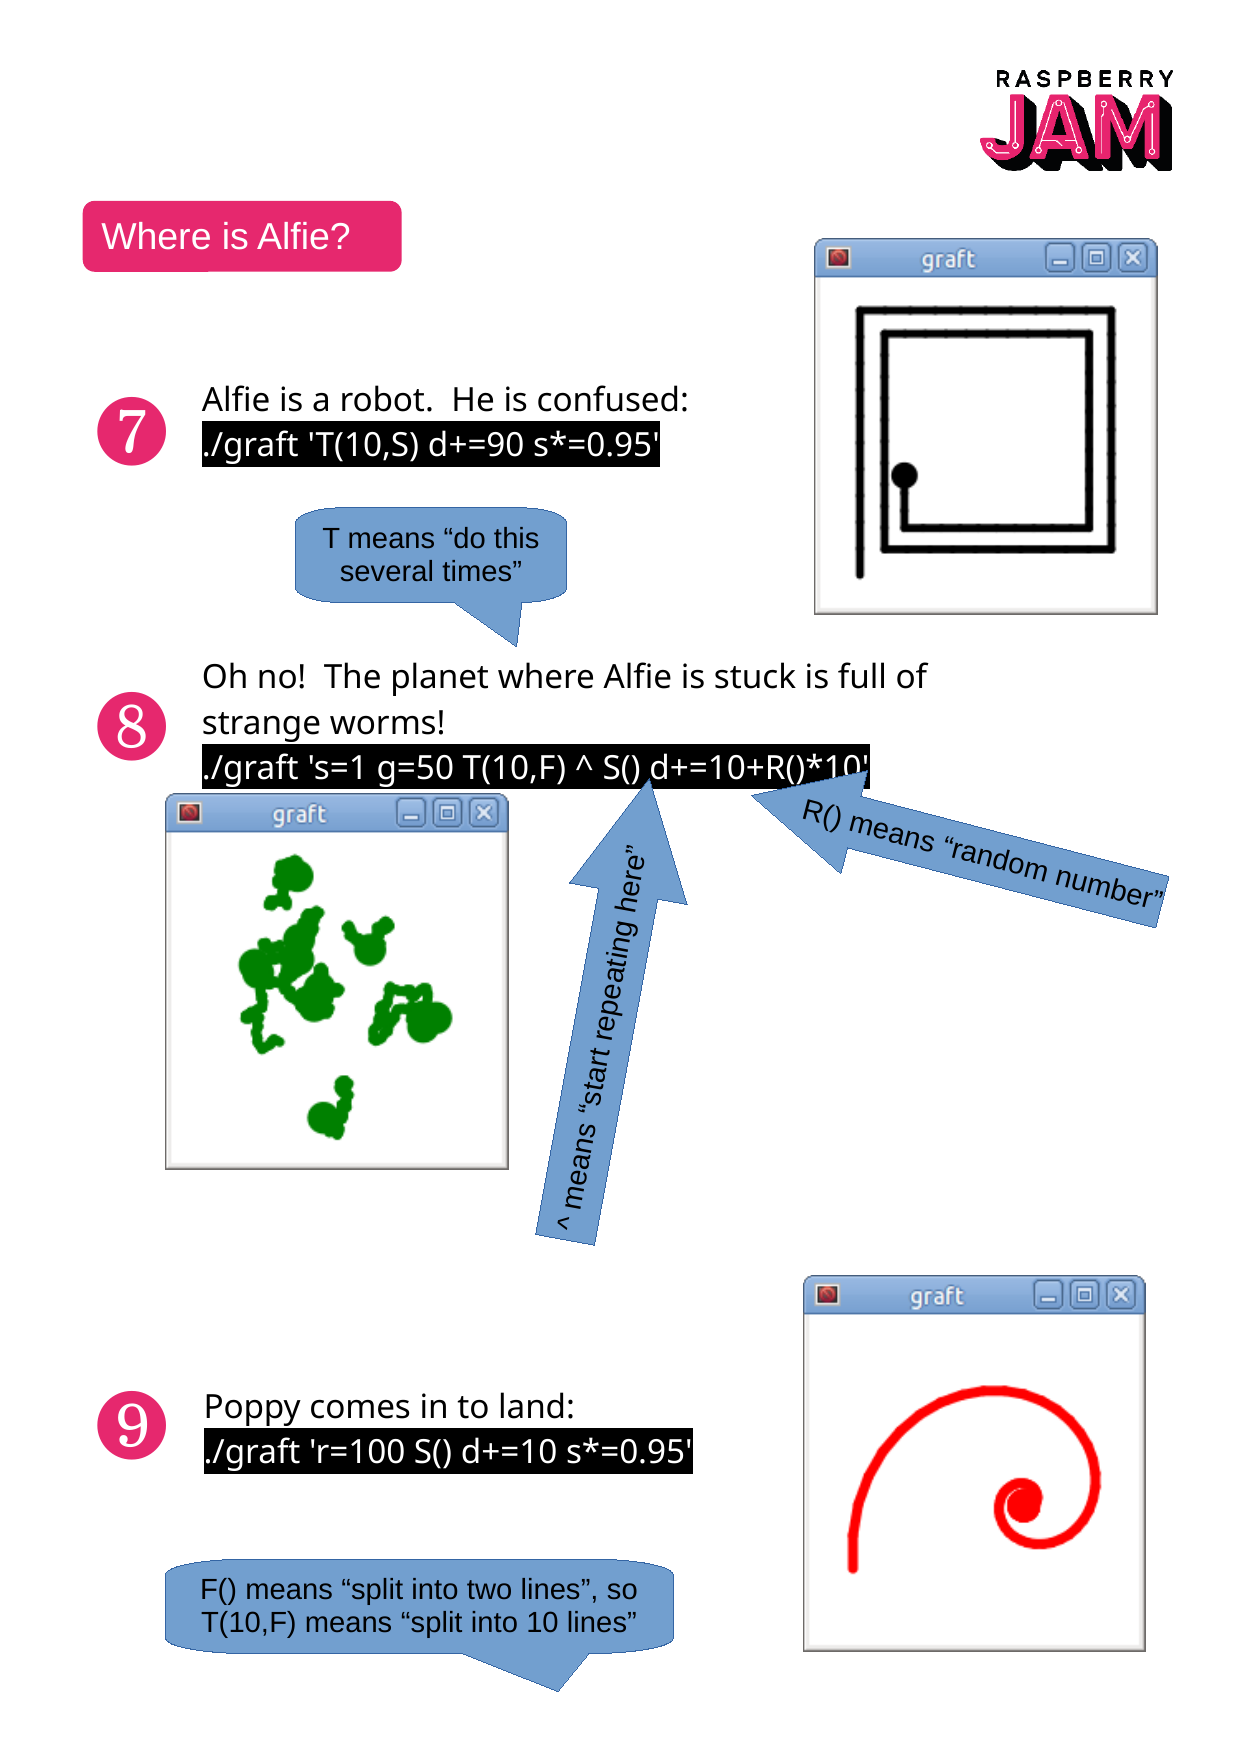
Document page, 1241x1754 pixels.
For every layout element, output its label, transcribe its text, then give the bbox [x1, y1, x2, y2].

text_box Oh no! The planet where Alfie is stuck is full of strange worms! ./graft 's=1 g=50 T(10,F) ^ S() d+=10+R()*10' [189, 646, 1016, 815]
picture [165, 793, 509, 1170]
text_box Alfie is a robot. He is confused: ./graft 'T(10,S) d+=90 s*=0.95' [189, 368, 792, 499]
text_box T means “do this several times” [295, 507, 567, 647]
picture [814, 238, 1158, 615]
text_box F() means “split into two lines”, so T(10,F) means “split into 10 lines” [165, 1559, 674, 1692]
text_box ❾ [75, 1325, 189, 1511]
text_box ^ means “start repeating here” [535, 778, 688, 1246]
text_box Where is Alfie? [82, 200, 402, 272]
text_box ❼ [76, 330, 189, 517]
picture [980, 70, 1173, 172]
picture [803, 1275, 1146, 1652]
text_box Poppy comes in to land: ./graft 'r=100 S() d+=10 s*=0.95' [188, 1375, 792, 1506]
text_box R() means “random number” [751, 770, 1169, 928]
text_box ❽ [76, 626, 189, 812]
